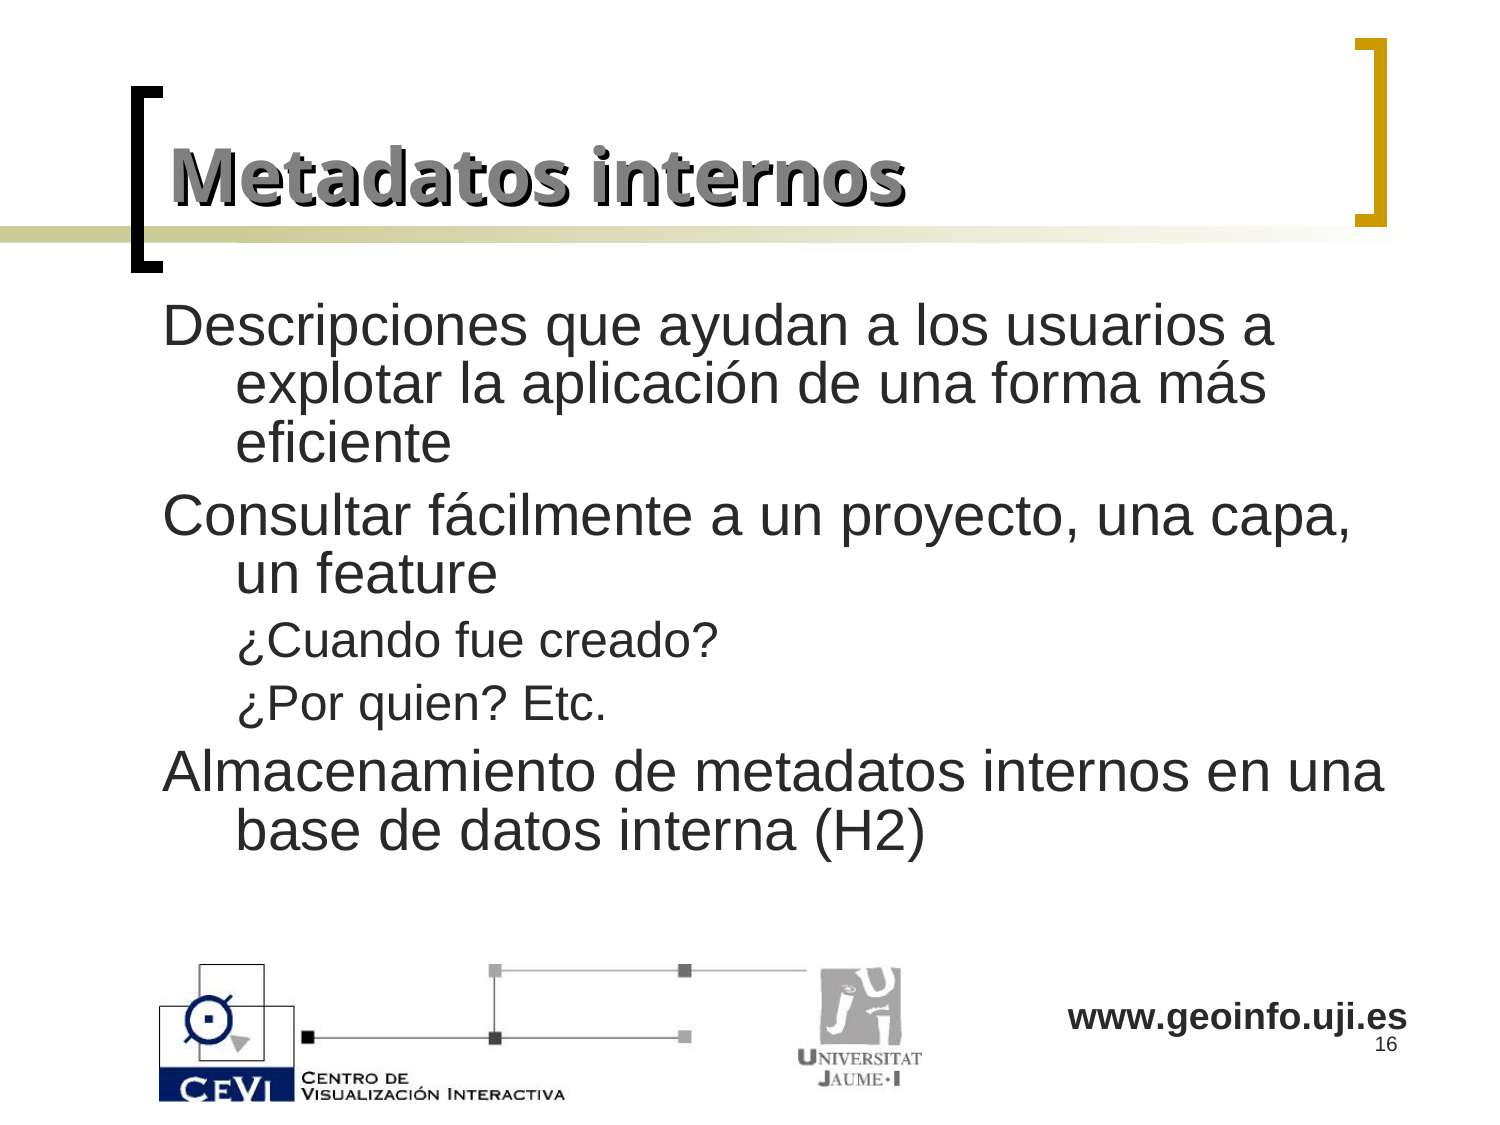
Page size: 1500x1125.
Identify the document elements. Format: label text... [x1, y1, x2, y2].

list Descripciones que ayudan a los usuarios a explotar la aplicación de una forma más eficiente Consultar fácilmente a un proyecto, una capa, un feature ¿Cuando fue creado? ¿Por quien? Etc. Almacenamiento de metadatos internos en una base de datos interna (H2) [147, 290, 1405, 966]
picture [159, 966, 922, 1102]
title Metadatos internos [152, 15, 1328, 232]
